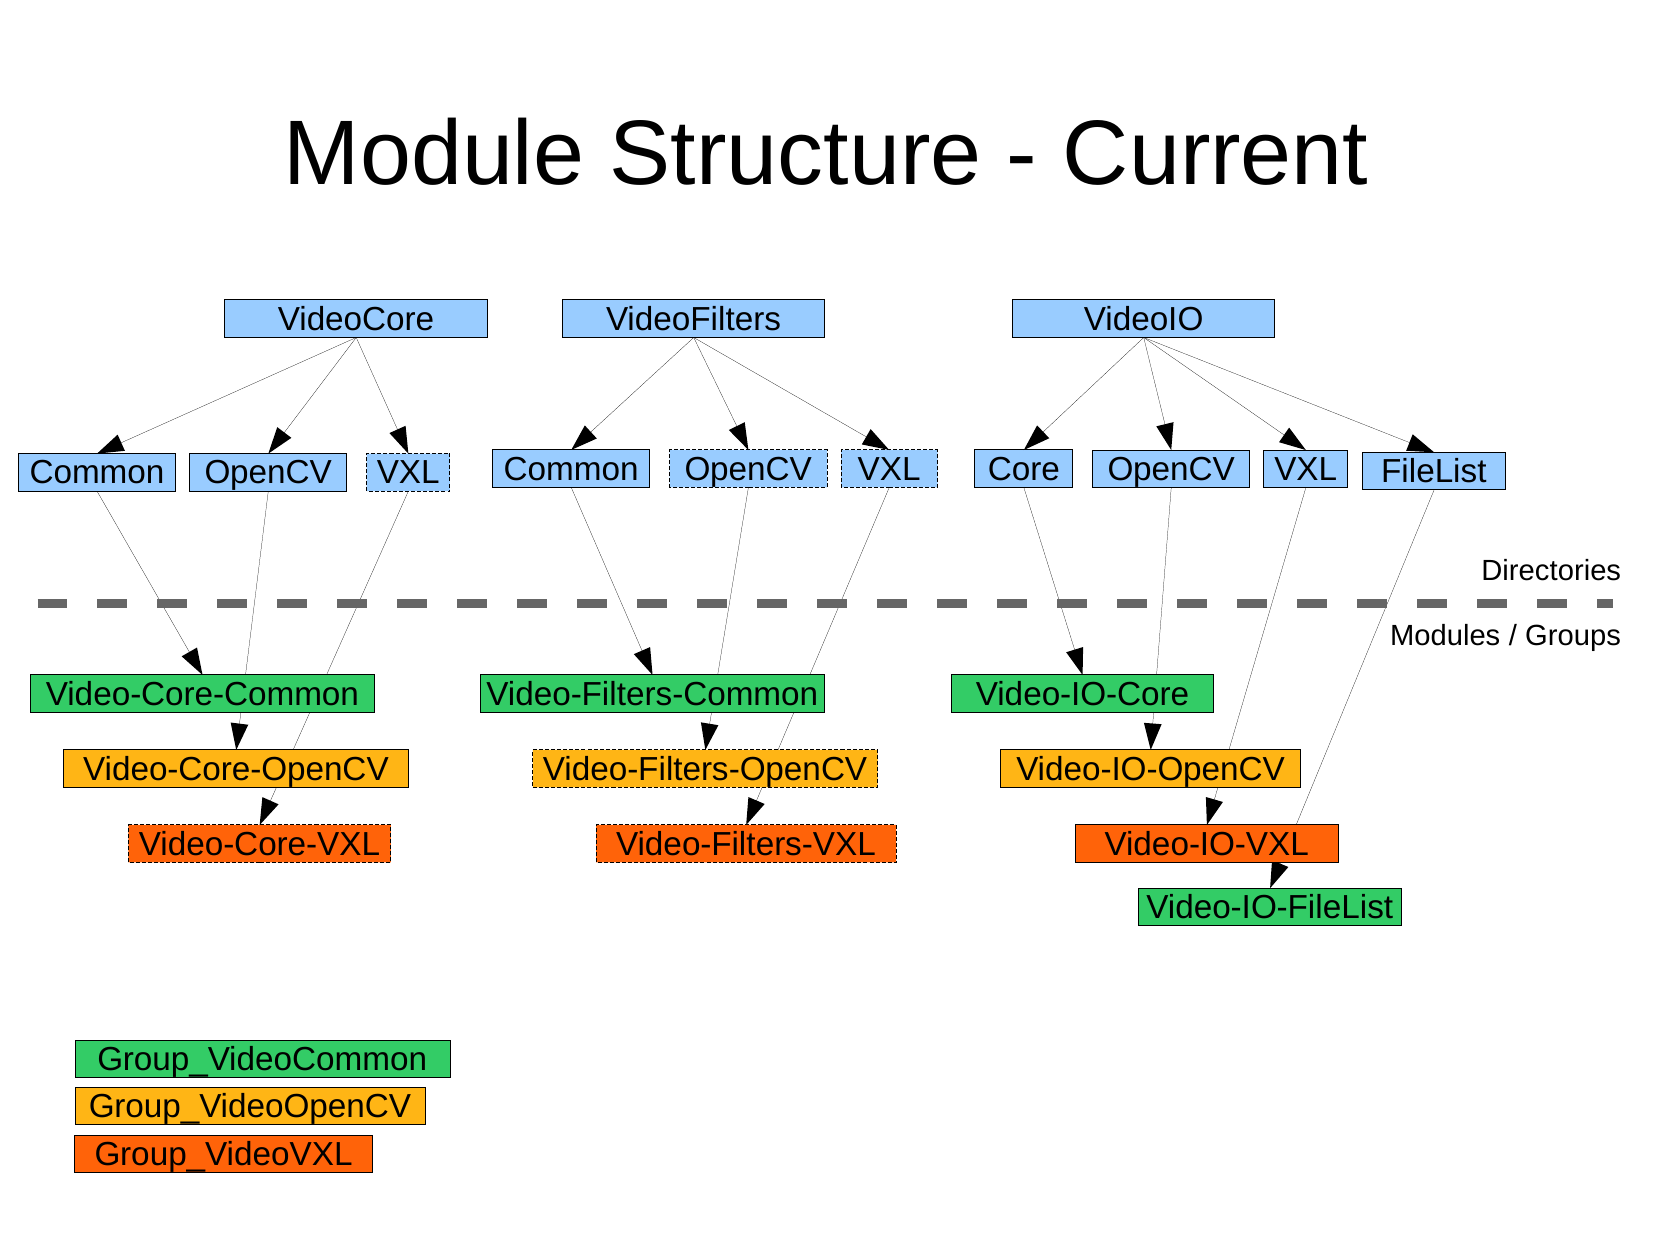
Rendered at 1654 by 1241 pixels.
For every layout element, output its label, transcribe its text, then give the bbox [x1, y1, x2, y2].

text_box Video-Filters-Common [480, 674, 825, 713]
text_box Group_VideoOpenCV [75, 1087, 426, 1125]
text_box Common [18, 453, 176, 492]
text_box OpenCV [1092, 450, 1250, 488]
text_box Group_VideoCommon [75, 1040, 451, 1078]
text_box VideoFilters [562, 299, 825, 338]
text_box VideoIO [1012, 299, 1275, 338]
text_box VXL [1263, 450, 1348, 488]
text_box Common [492, 449, 650, 488]
text_box Video-Core-Common [30, 674, 375, 713]
text_box OpenCV [189, 453, 347, 492]
text_box Video-Filters-OpenCV [532, 749, 878, 788]
text_box Video-IO-OpenCV [1000, 749, 1301, 788]
text_box Video-IO-Core [951, 674, 1214, 713]
text_box Video-Core-OpenCV [63, 749, 409, 788]
text_box VXL [366, 453, 450, 492]
text_box Group_VideoVXL [74, 1135, 373, 1173]
text_box Directories [1298, 546, 1637, 595]
text_box VXL [841, 449, 938, 488]
text_box Core [974, 449, 1073, 488]
text_box FileList [1362, 452, 1506, 490]
title Module Structure - Current [82, 49, 1571, 257]
text_box VideoCore [224, 299, 488, 338]
text_box Video-IO-VXL [1075, 824, 1339, 863]
text_box Video-IO-FileList [1138, 888, 1402, 926]
text_box Video-Core-VXL [128, 824, 391, 863]
text_box Video-Filters-VXL [596, 824, 897, 863]
text_box OpenCV [669, 449, 828, 488]
text_box Modules / Groups [1298, 611, 1637, 660]
